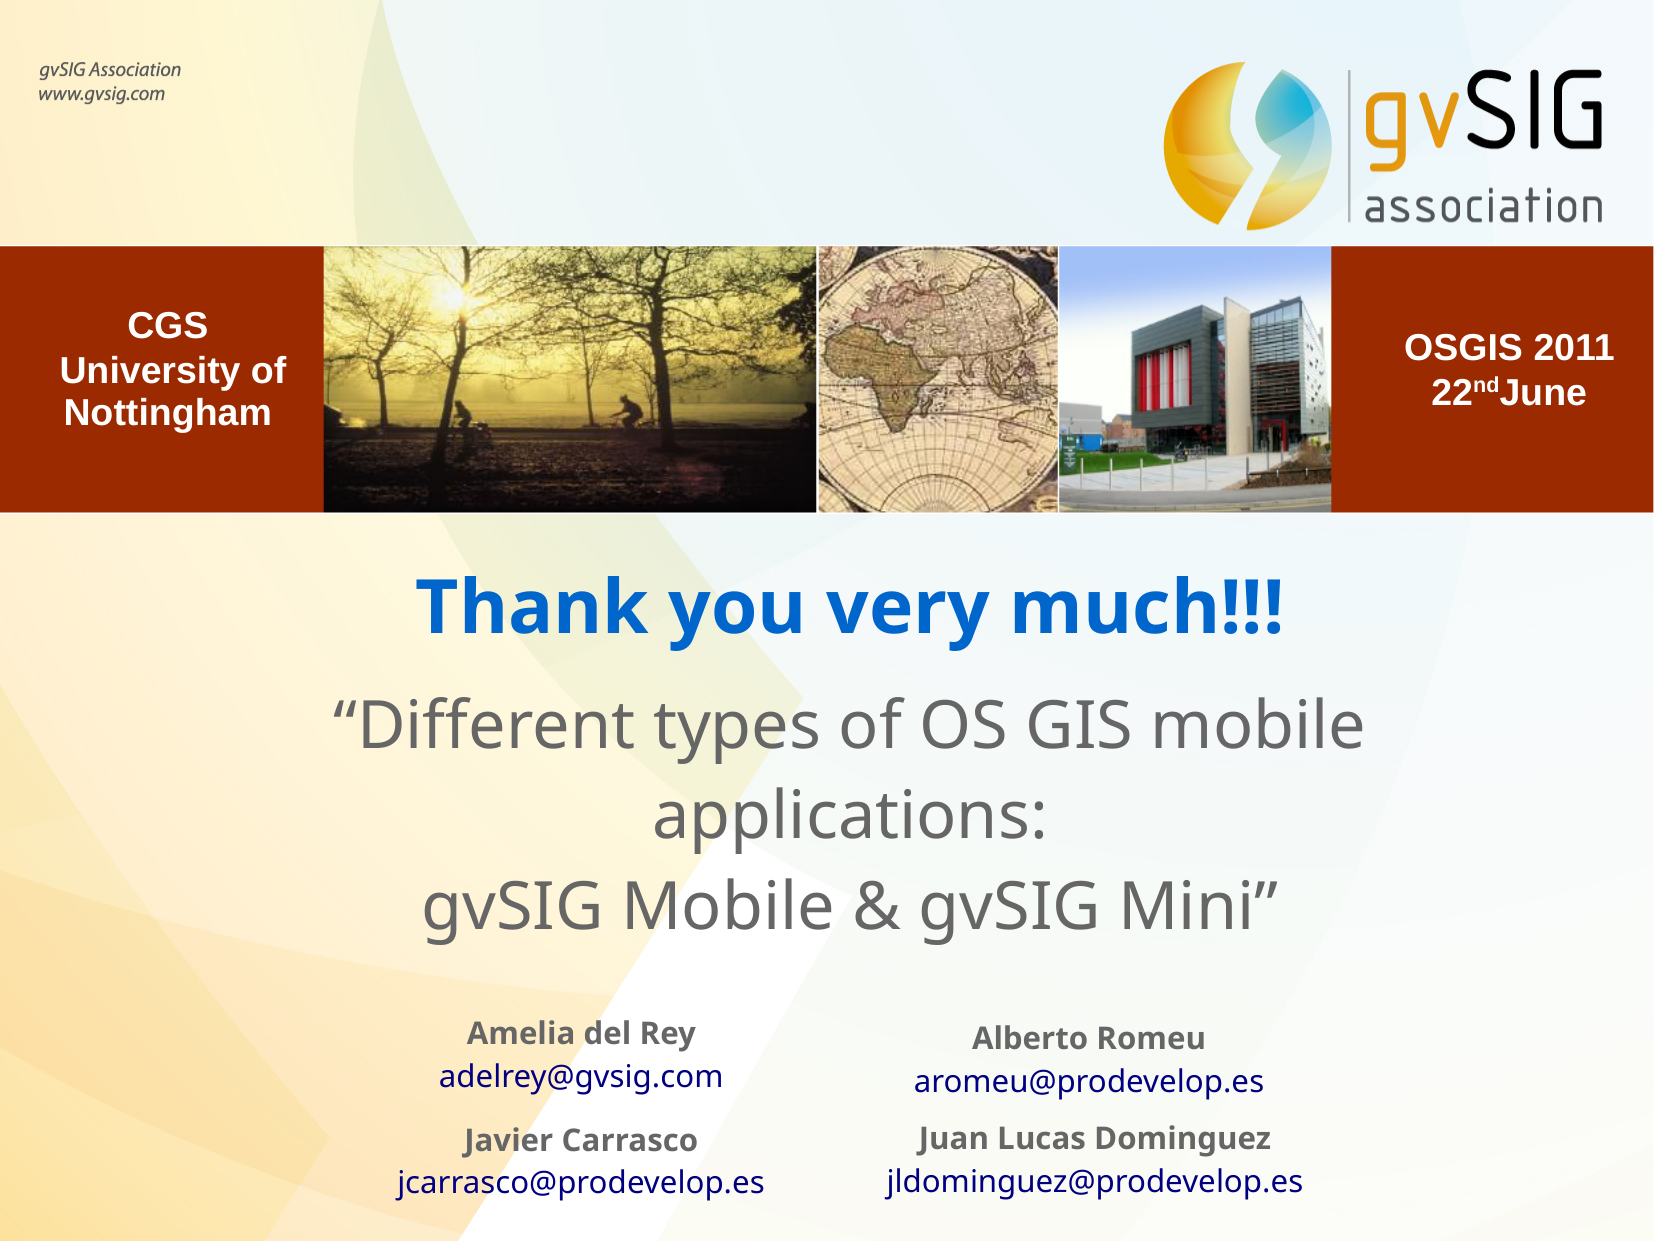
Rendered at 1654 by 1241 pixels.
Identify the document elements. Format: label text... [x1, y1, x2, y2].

title Thank you very much!!! [135, 551, 1566, 658]
text_box Javier Carrasco jcarrasco@prodevelop.es [324, 1110, 827, 1241]
title “Different types of OS GIS mobile applications: gvSIG Mobile & gvSIG Mini” [135, 738, 1565, 888]
text_box Juan Lucas Dominguez jldominguez@prodevelop.es [838, 1109, 1341, 1241]
picture [0, 0, 1654, 1241]
text_box OSGIS 2011 22ndJune [1387, 318, 1631, 517]
text_box CGS University of Nottingham [16, 297, 319, 537]
text_box Amelia del Rey adelrey@gvsig.com [324, 1003, 827, 1110]
text_box Alberto Romeu aromeu@prodevelop.es [832, 1008, 1335, 1207]
